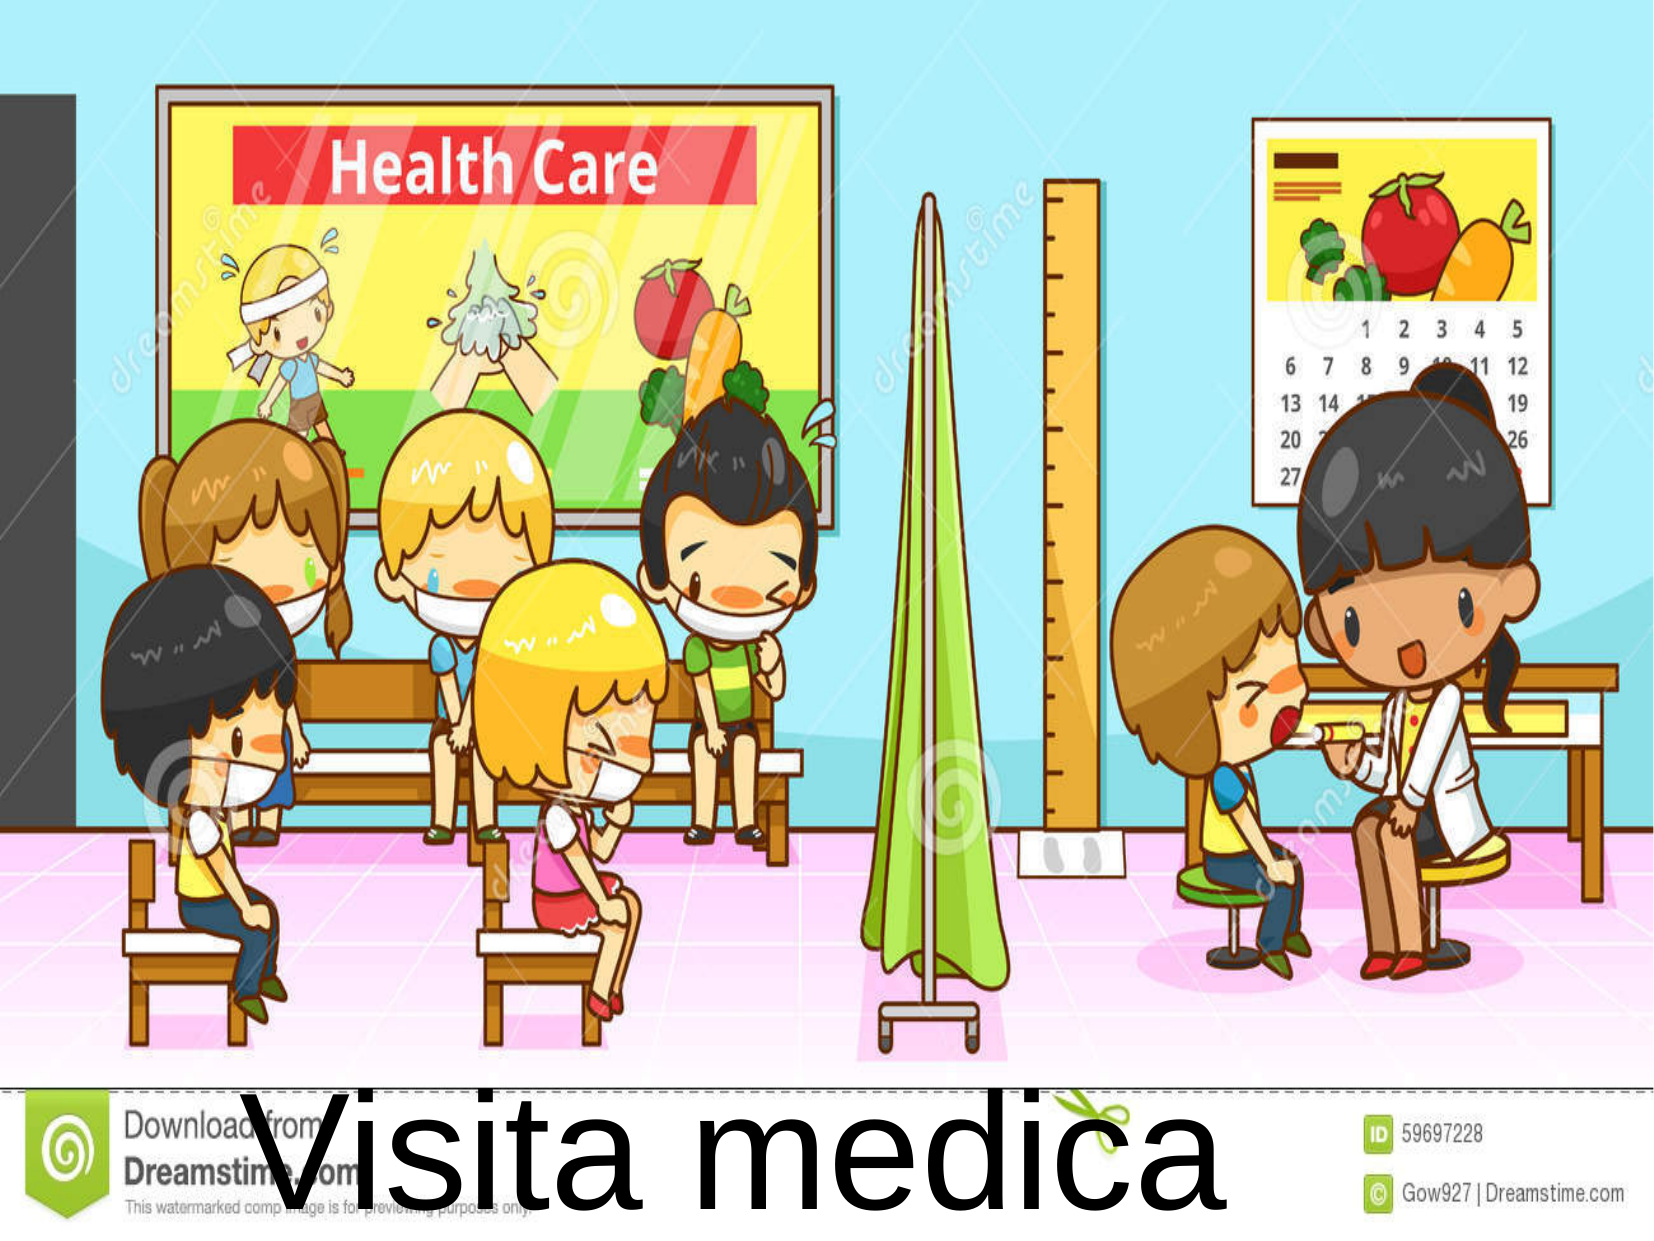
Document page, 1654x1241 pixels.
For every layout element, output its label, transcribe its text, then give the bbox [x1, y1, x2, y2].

picture [0, 0, 1654, 1241]
text_box Visita medica [224, 1051, 1243, 1241]
